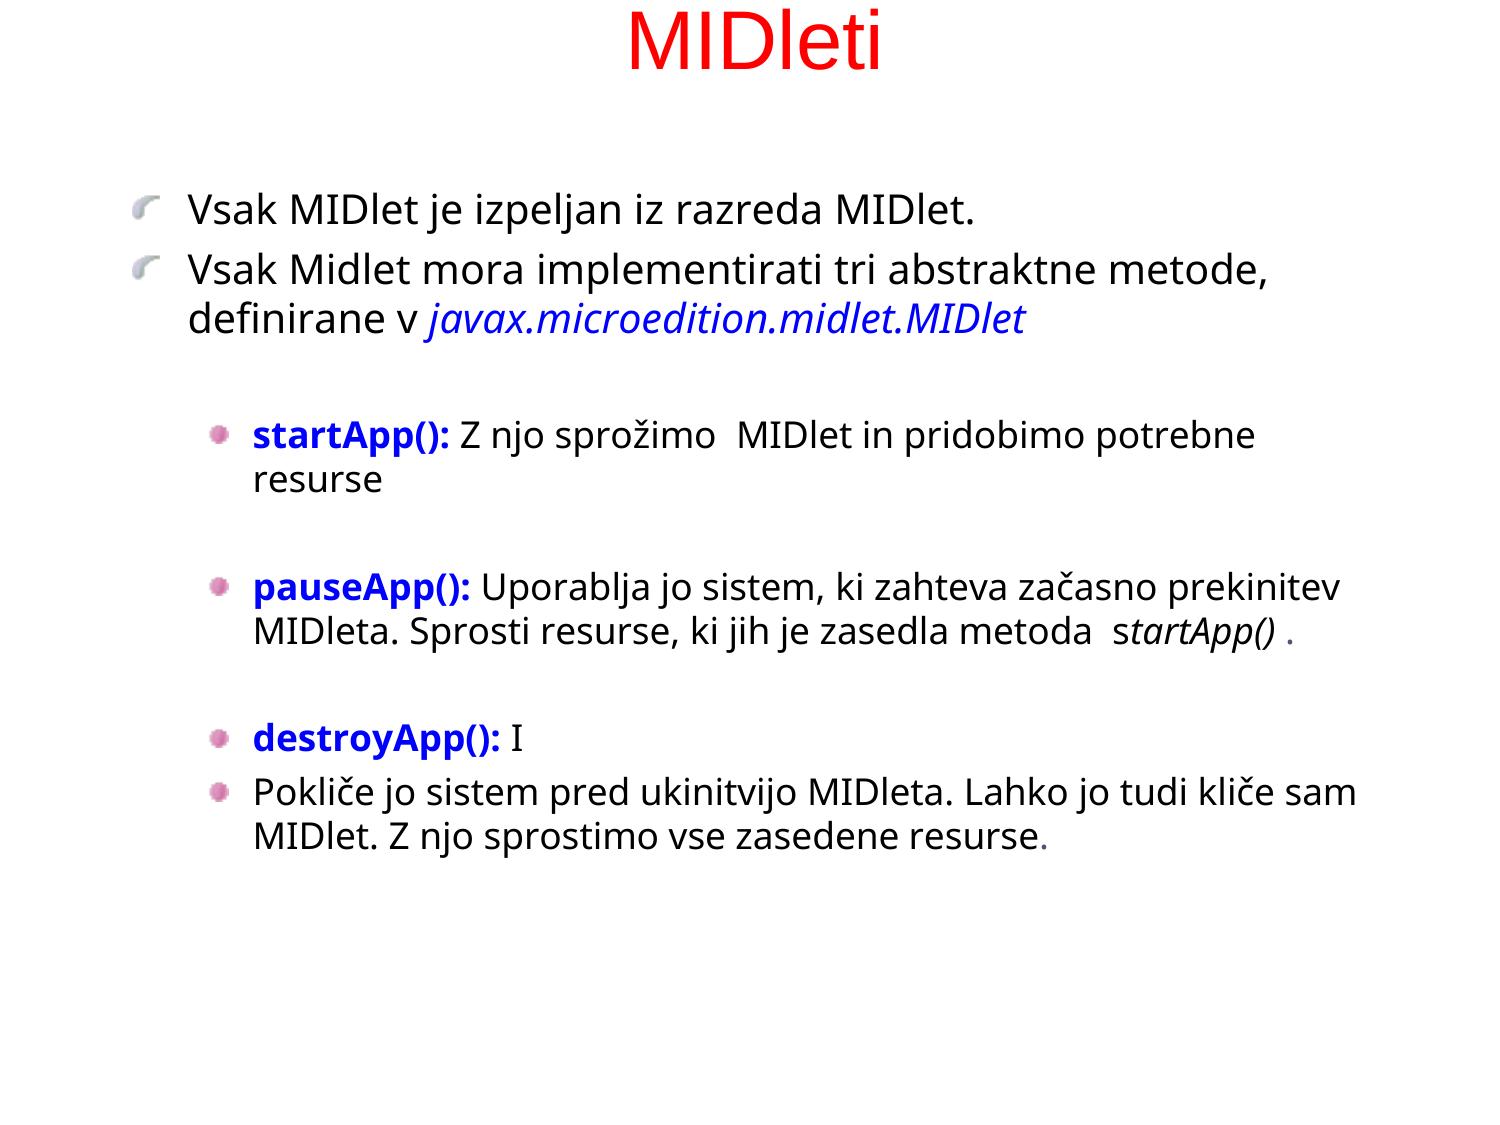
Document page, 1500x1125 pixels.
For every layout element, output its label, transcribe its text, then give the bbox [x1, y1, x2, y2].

list Vsak MIDlet je izpeljan iz razreda MIDlet. Vsak Midlet mora implementirati tri abstraktne metode, definirane v javax.microedition.midlet.MIDlet startApp(): Z njo sprožimo MIDlet in pridobimo potrebne resurse pauseApp(): Uporablja jo sistem, ki zahteva začasno prekinitev MIDleta. Sprosti resurse, ki jih je zasedla metoda startApp() . destroyApp(): I Pokliče jo sistem pred ukinitvijo MIDleta. Lahko jo tudi kliče sam MIDlet. Z njo sprostimo vse zasedene resurse. [117, 175, 1393, 851]
title MIDleti [117, 0, 1393, 94]
